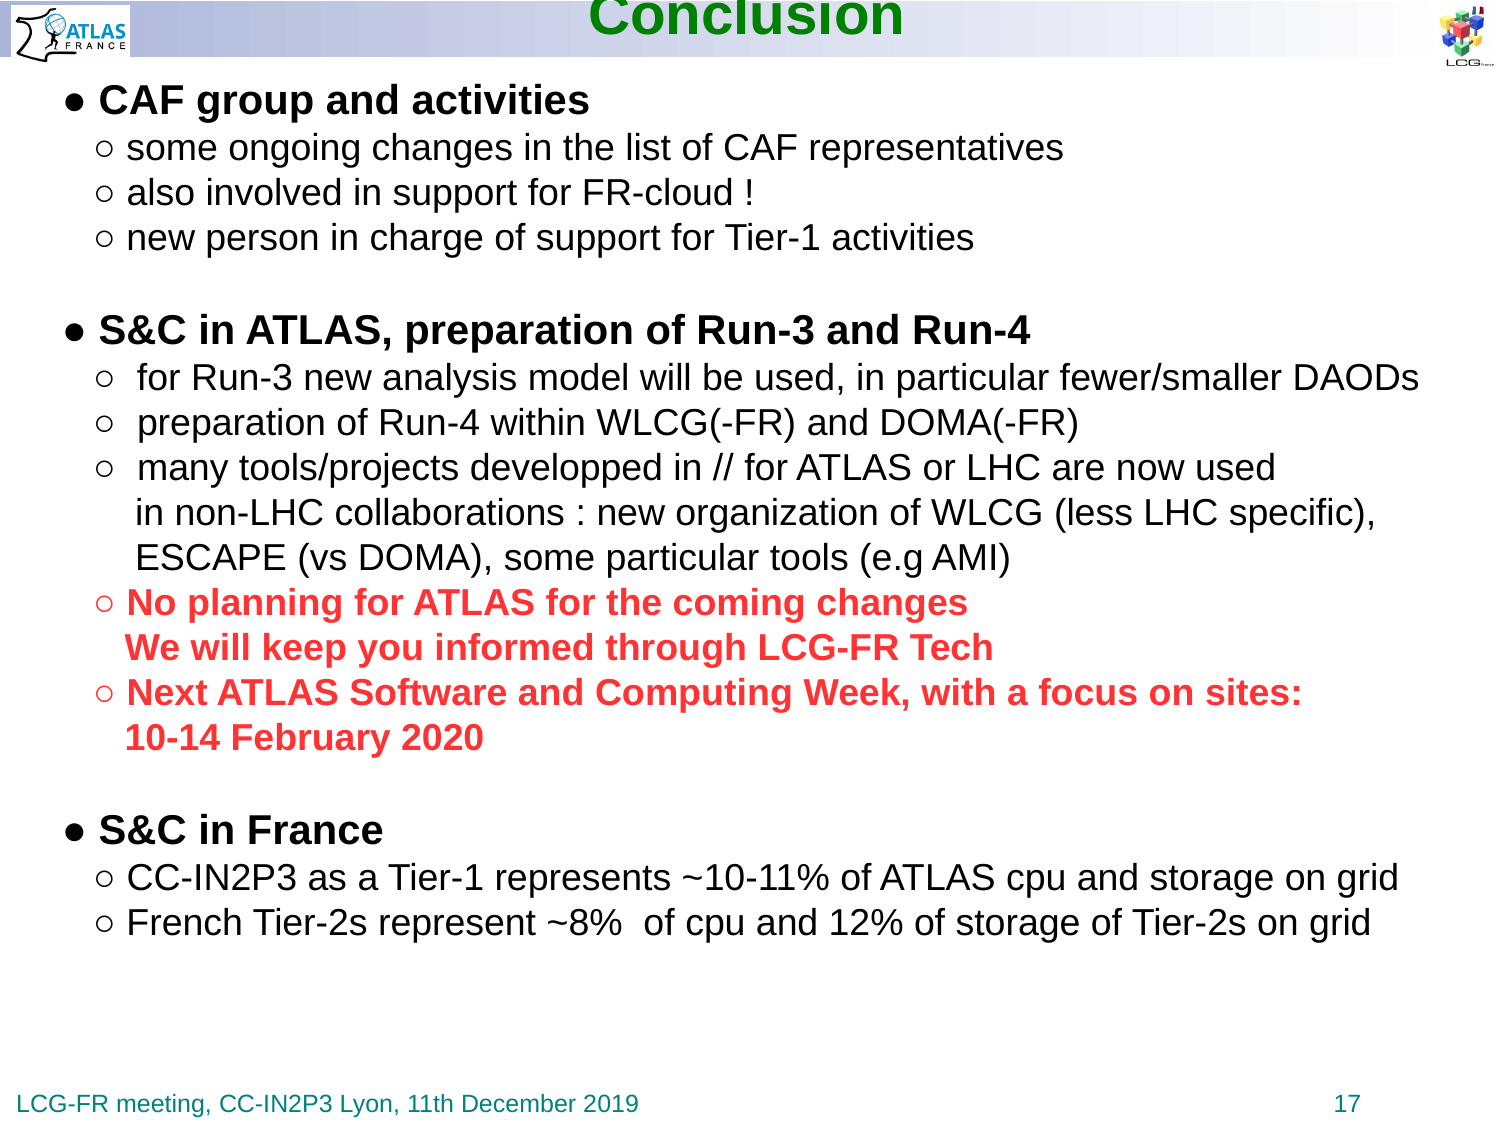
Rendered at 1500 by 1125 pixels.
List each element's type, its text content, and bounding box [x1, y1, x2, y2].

text_box Conclusion [7, 0, 1500, 101]
text_box ● CAF group and activities ○ some ongoing changes in the list of CAF representatives ○ also involved in support for FR-cloud ! ○ new person in charge of support for Tier-1 activities ● S&C in ATLAS, preparation of Run-3 and Run-4 ○ for Run-3 new analysis model will be used, in particular fewer/smaller DAODs ○ preparation of Run-4 within WLCG(-FR) and DOMA(-FR) ○ many tools/projects developped in // for ATLAS or LHC are now used in non-LHC collaborations : new organization of WLCG (less LHC specific), ESCAPE (vs DOMA), some particular tools (e.g AMI) ○ No planning for ATLAS for the coming changes We will keep you informed through LCG-FR Tech ○ Next ATLAS Software and Computing Week, with a focus on sites: 10-14 February 2020 ● S&C in France ○ CC-IN2P3 as a Tier-1 represents ~10-11% of ATLAS cpu and storage on grid ○ French Tier-2s represent ~8% of cpu and 12% of storage of Tier-2s on grid [47, 65, 1500, 865]
